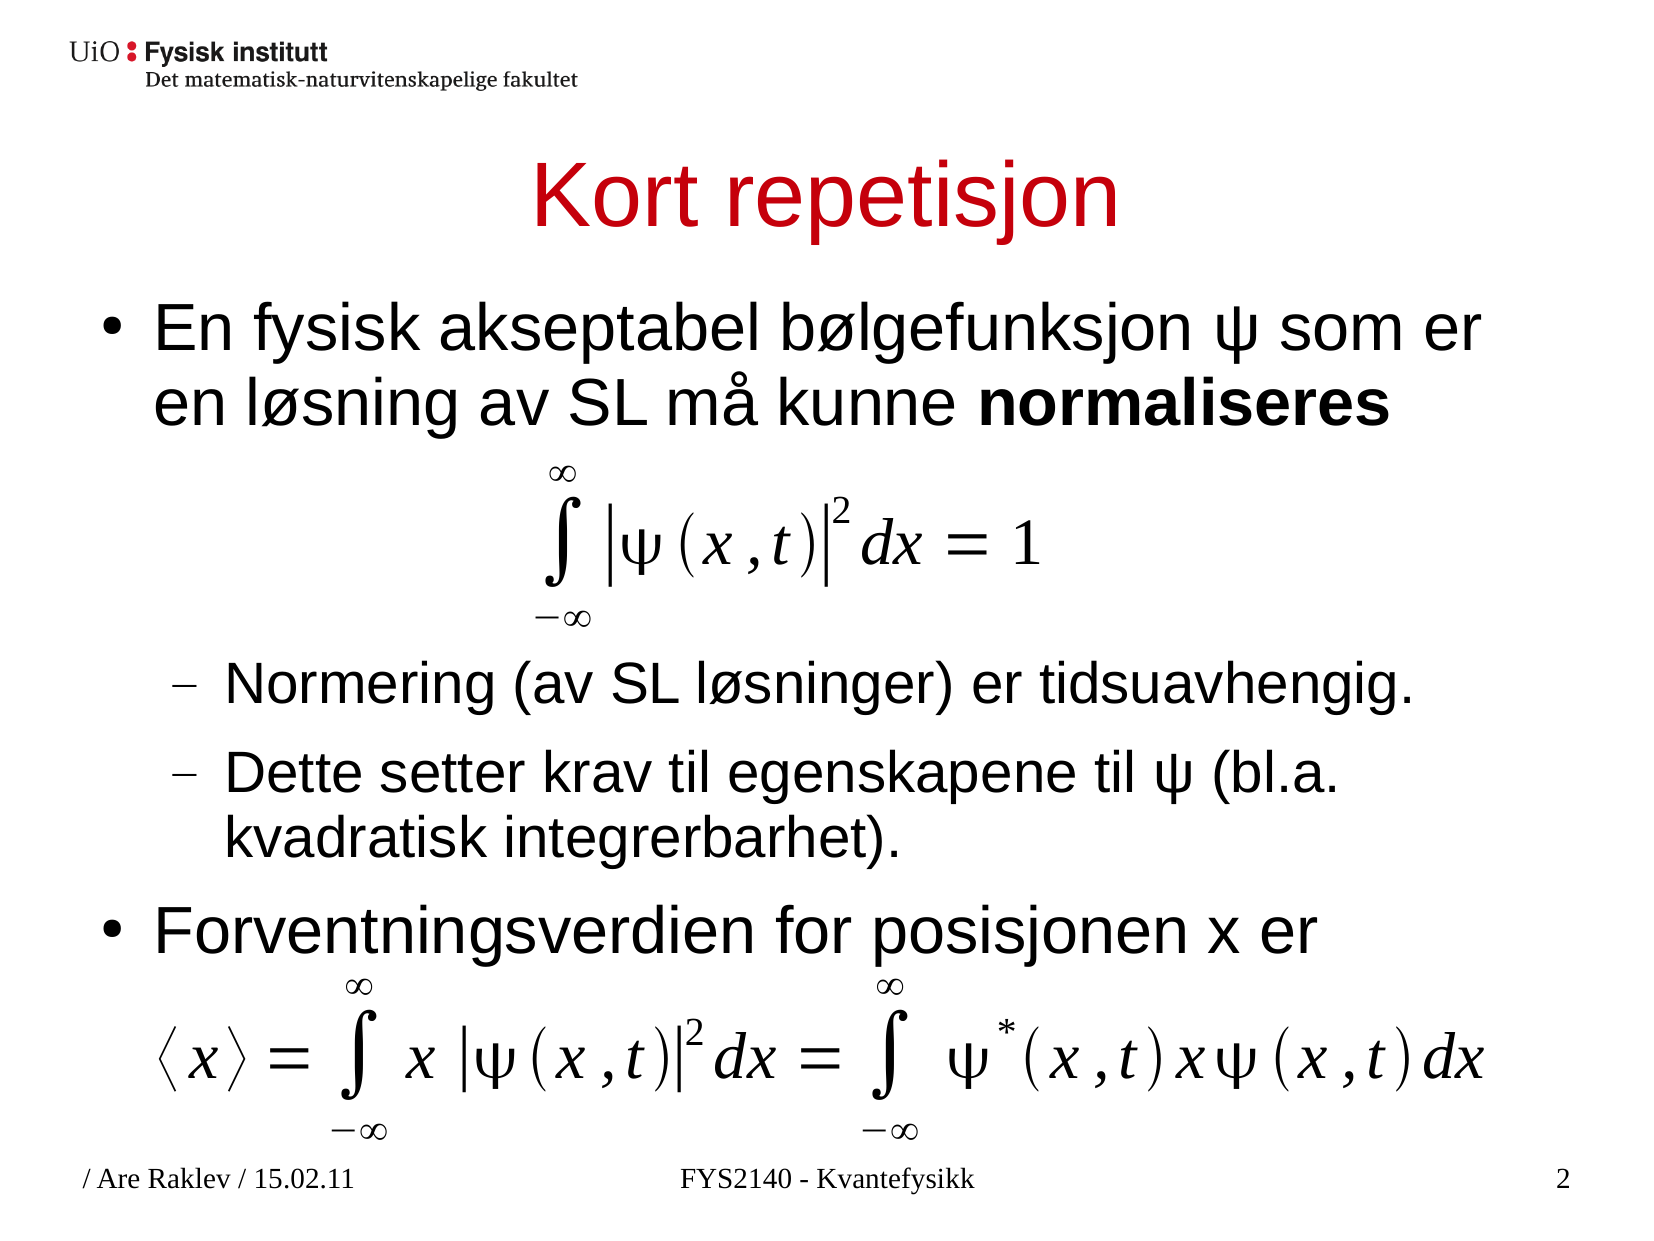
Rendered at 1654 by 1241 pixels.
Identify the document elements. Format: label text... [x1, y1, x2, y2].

title Kort repetisjon [82, 90, 1571, 290]
list En fysisk akseptabel bølgefunksjon ψ som er en løsning av SL må kunne normaliseres Normering (av SL løsninger) er tidsuavhengig. Dette setter krav til egenskapene til ψ (bl.a. kvadratisk integrerbarhet). Forventningsverdien for posisjonen x er [82, 290, 1576, 1094]
chart [150, 962, 1491, 1151]
chart [525, 449, 1048, 638]
picture [68, 37, 581, 93]
